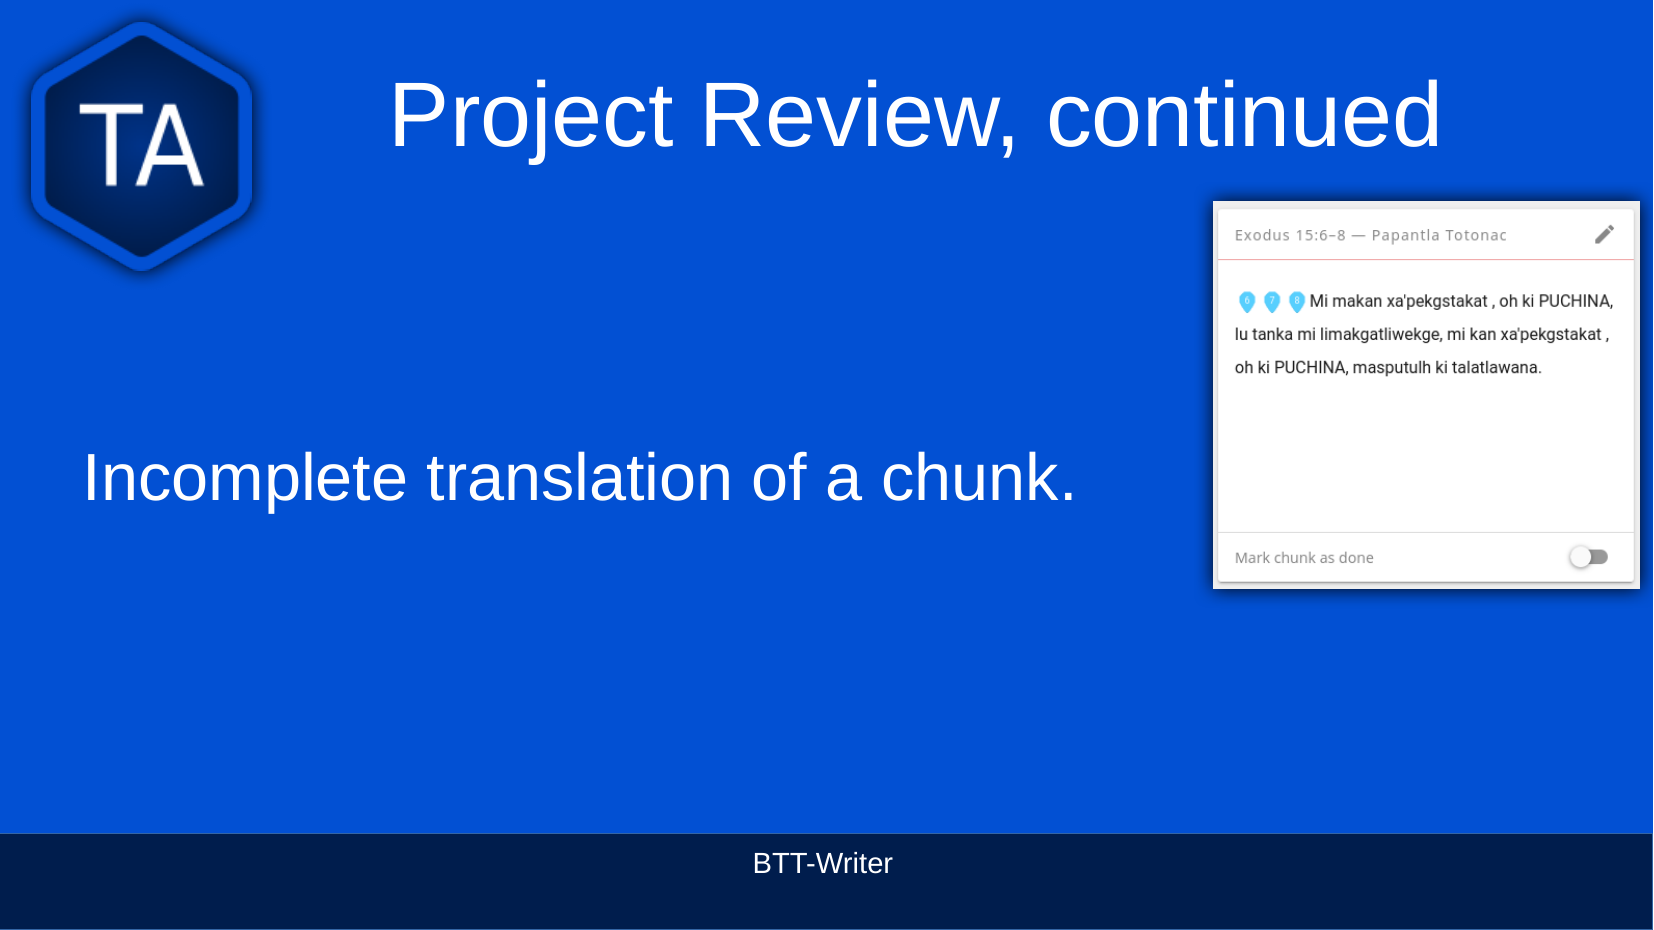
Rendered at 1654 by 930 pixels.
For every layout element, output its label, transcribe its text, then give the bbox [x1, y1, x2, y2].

title Project Review, continued [263, 37, 1571, 193]
list Incomplete translation of a chunk. [82, 440, 1191, 757]
picture [1213, 201, 1640, 589]
picture [31, 22, 252, 271]
